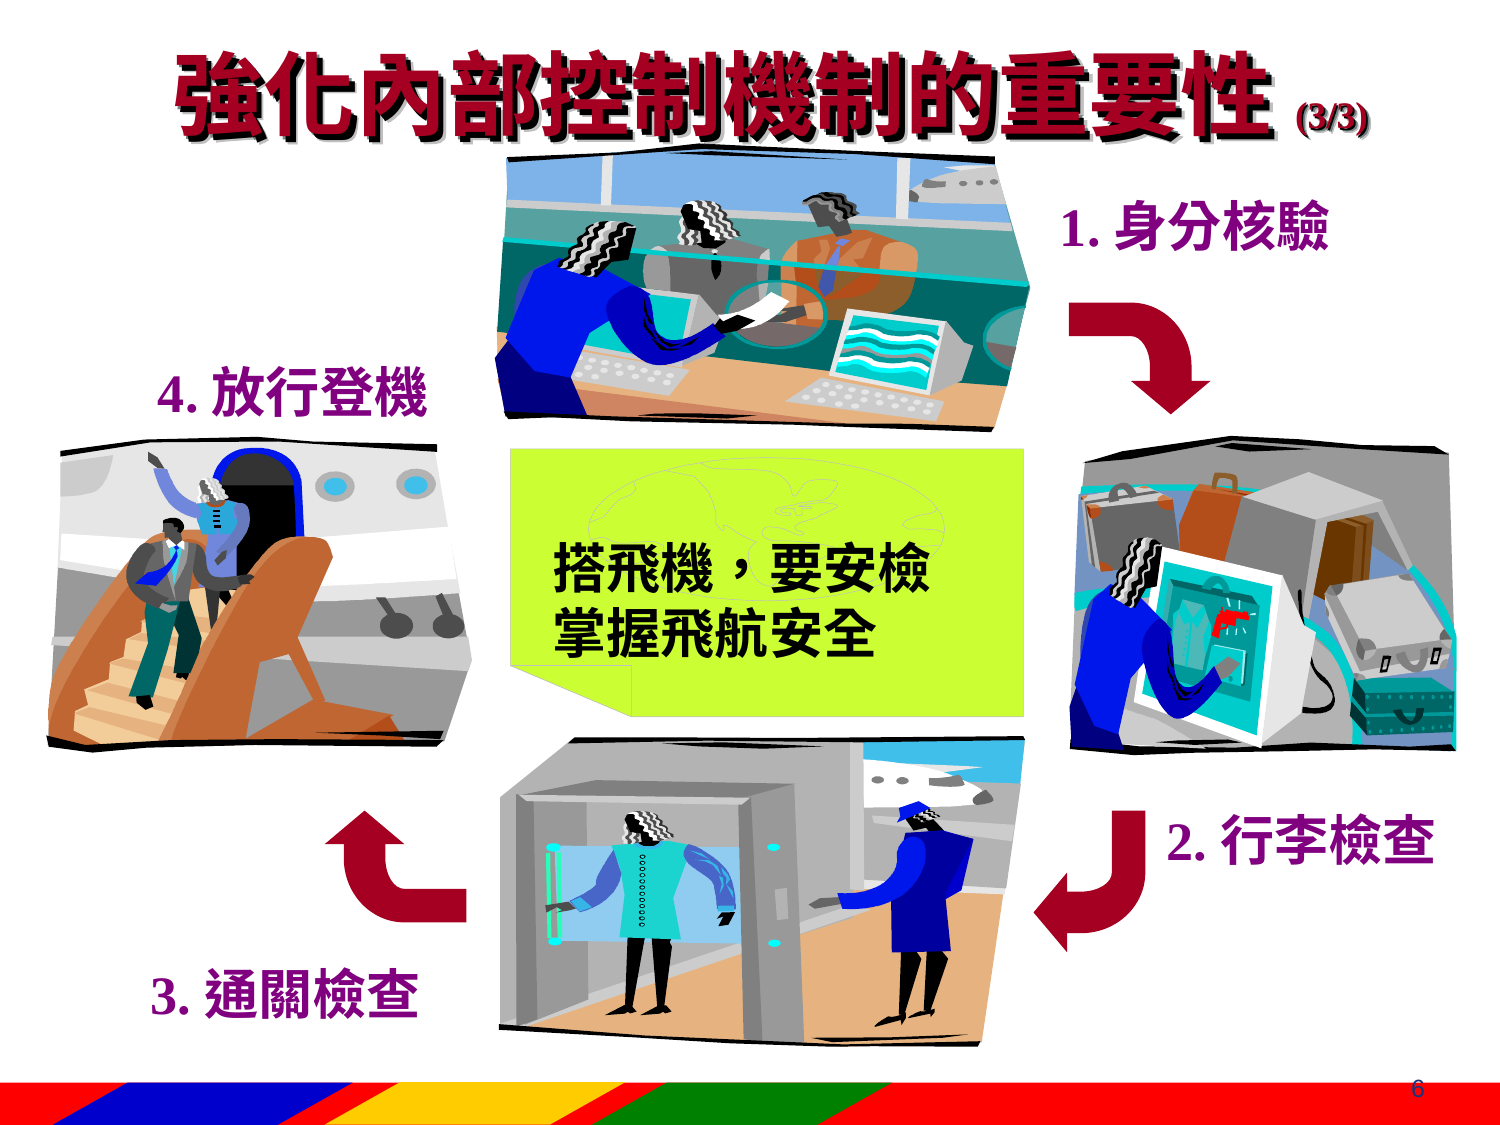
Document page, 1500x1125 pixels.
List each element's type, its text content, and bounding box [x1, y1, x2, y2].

picture [1069, 429, 1462, 762]
text_box 搭飛機，要安檢 掌握飛航安全 [537, 527, 999, 673]
text_box [510, 448, 1024, 717]
picture [498, 731, 1033, 1052]
text_box [1033, 810, 1146, 953]
text_box [324, 810, 467, 923]
text_box 3.通關檢查 [135, 952, 484, 1033]
picture [41, 432, 478, 757]
text_box 強化內部控制機制的重要性(3/3) [157, 29, 1383, 155]
text_box 1.身分核驗 [1045, 184, 1410, 265]
text_box <編號> [1299, 1042, 1426, 1103]
text_box [1068, 302, 1211, 415]
text_box 4.放行登機 [76, 350, 462, 432]
text_box 2.行李檢查 [1151, 798, 1452, 880]
picture [494, 155, 1040, 439]
